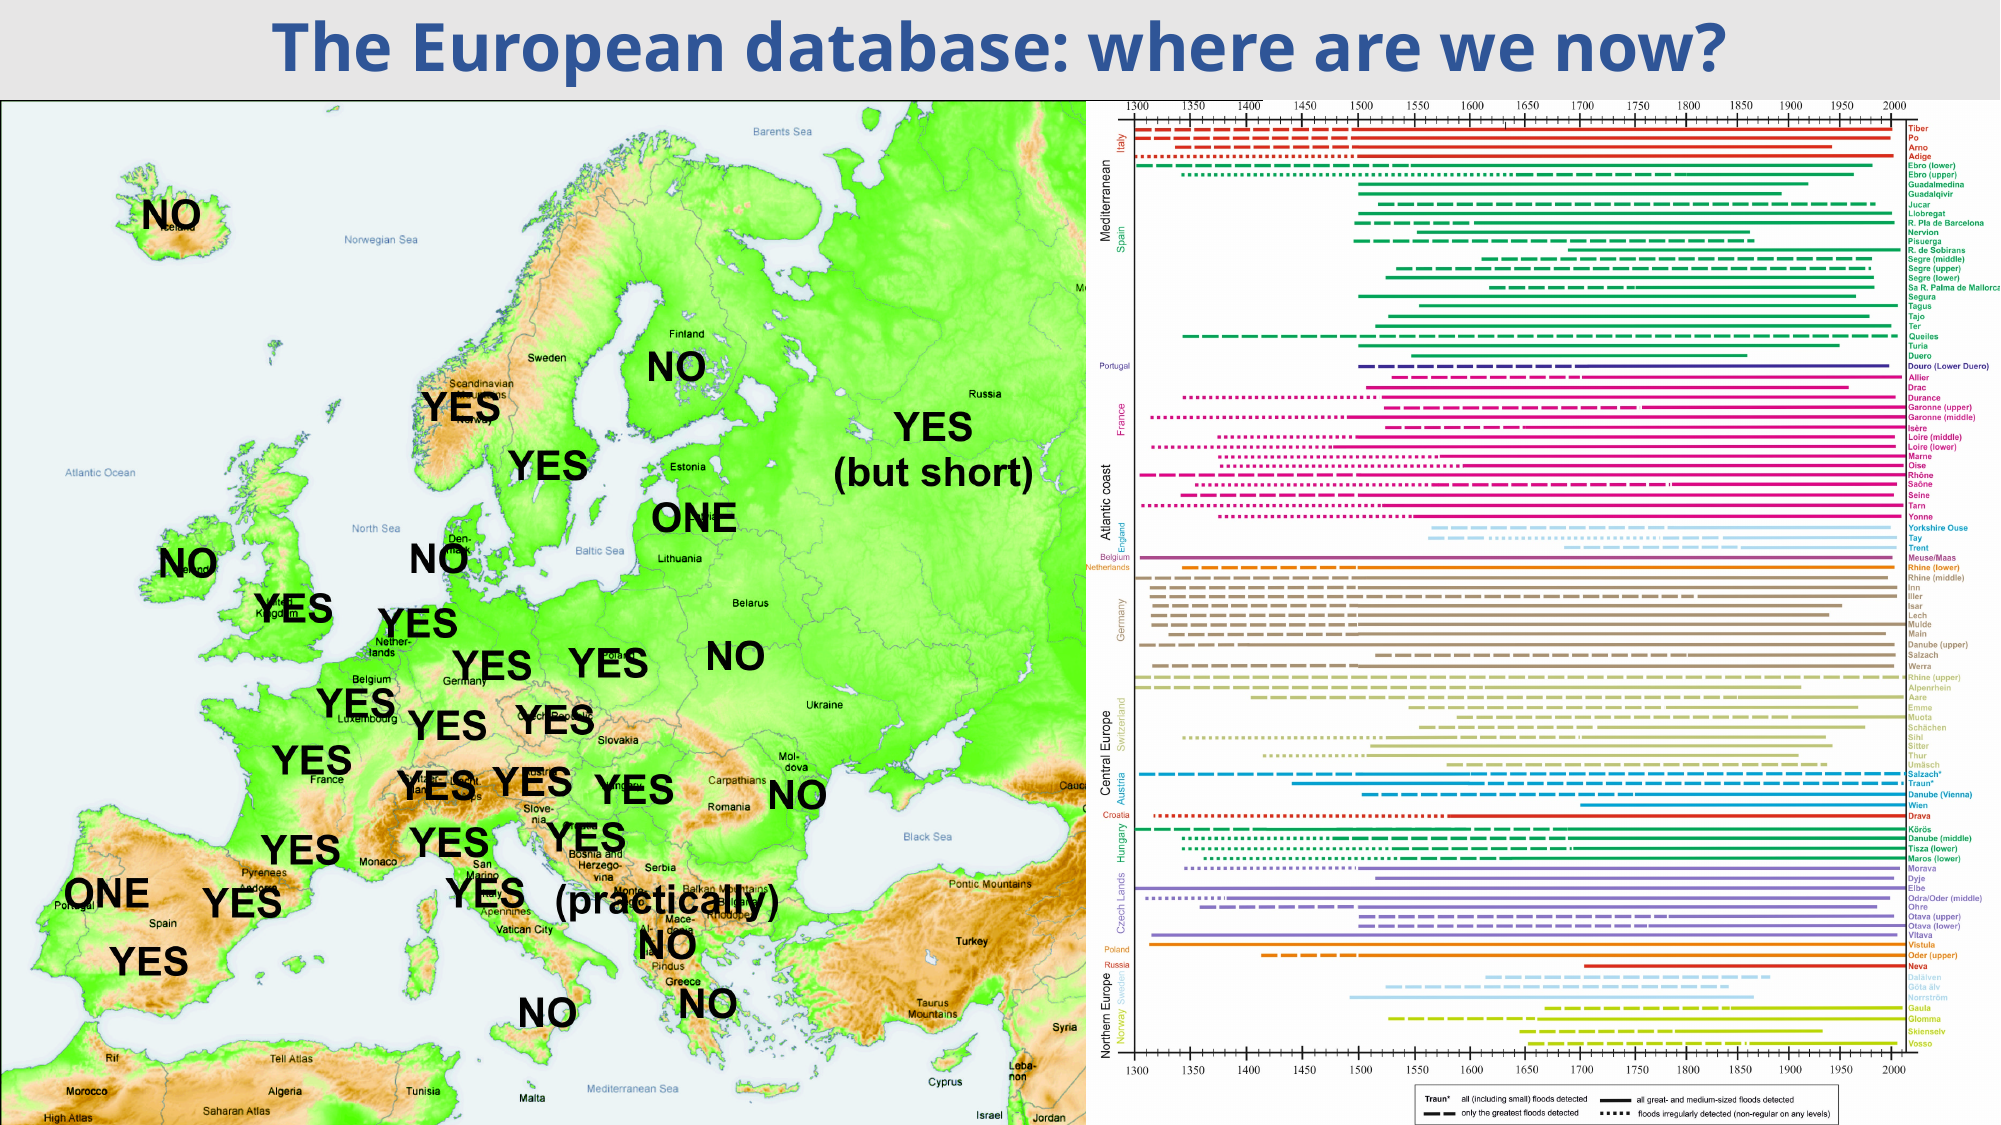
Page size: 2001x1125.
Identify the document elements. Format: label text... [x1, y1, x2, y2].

title The European database: where are we now? [0, 0, 2000, 100]
picture [0, 100, 2000, 1125]
